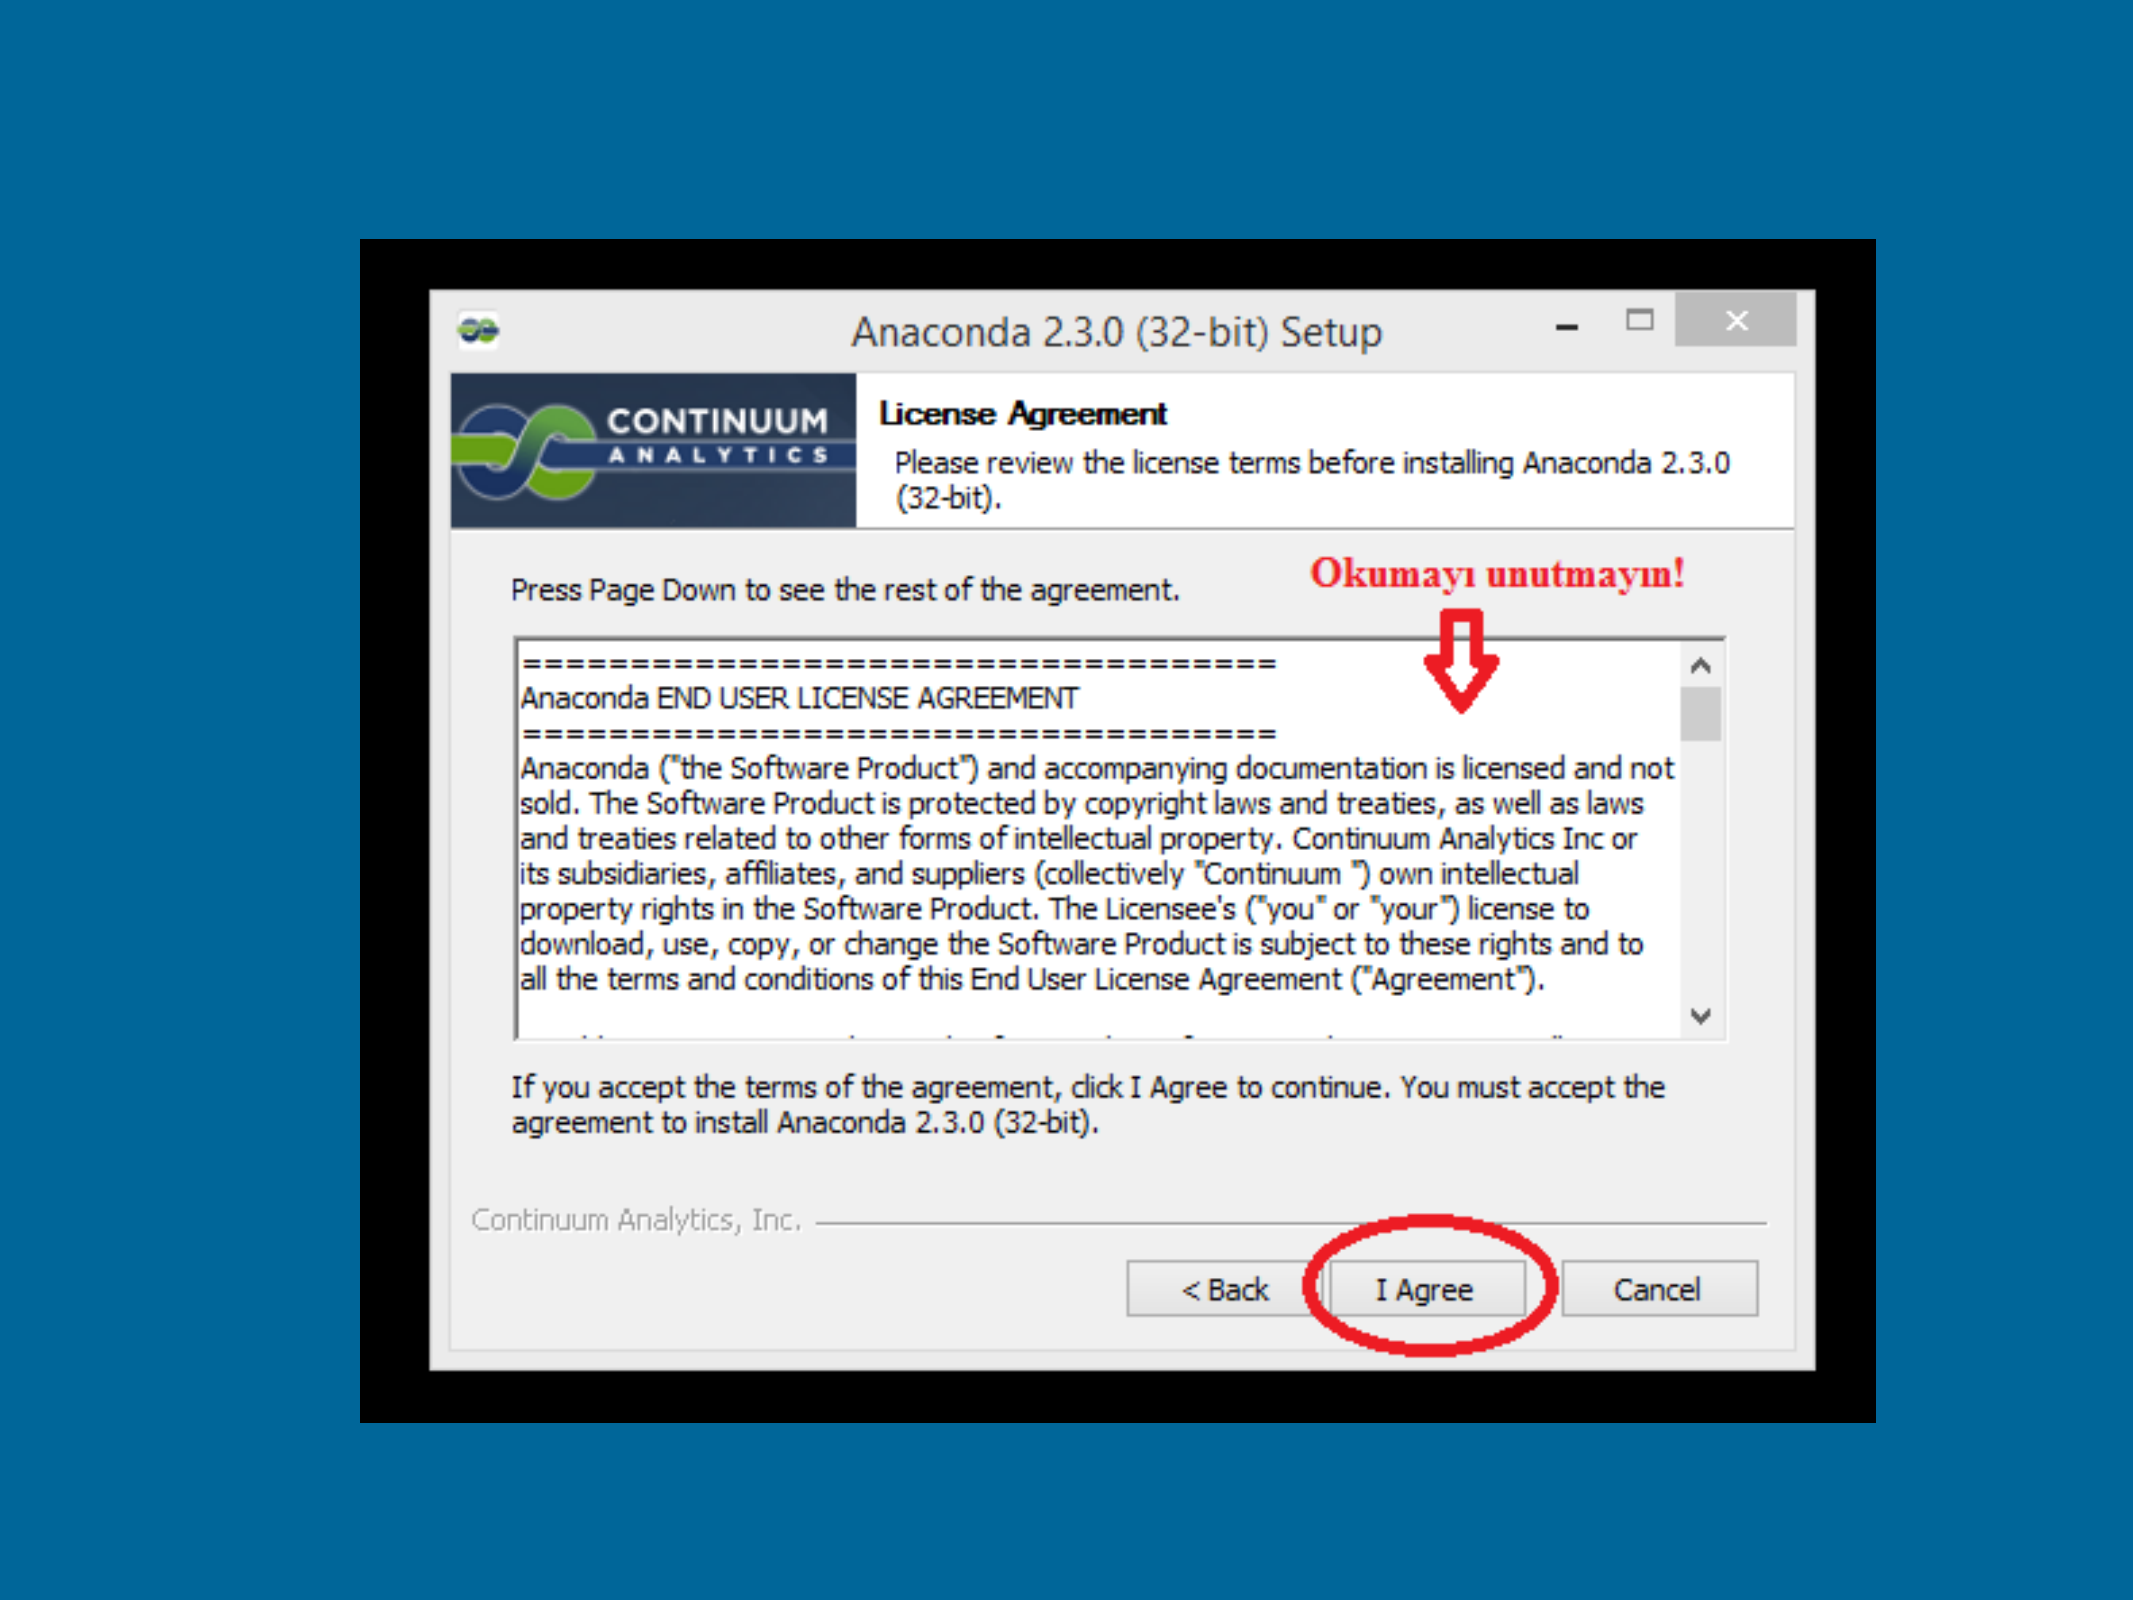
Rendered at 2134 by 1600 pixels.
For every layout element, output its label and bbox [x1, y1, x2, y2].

picture [361, 240, 1875, 1422]
